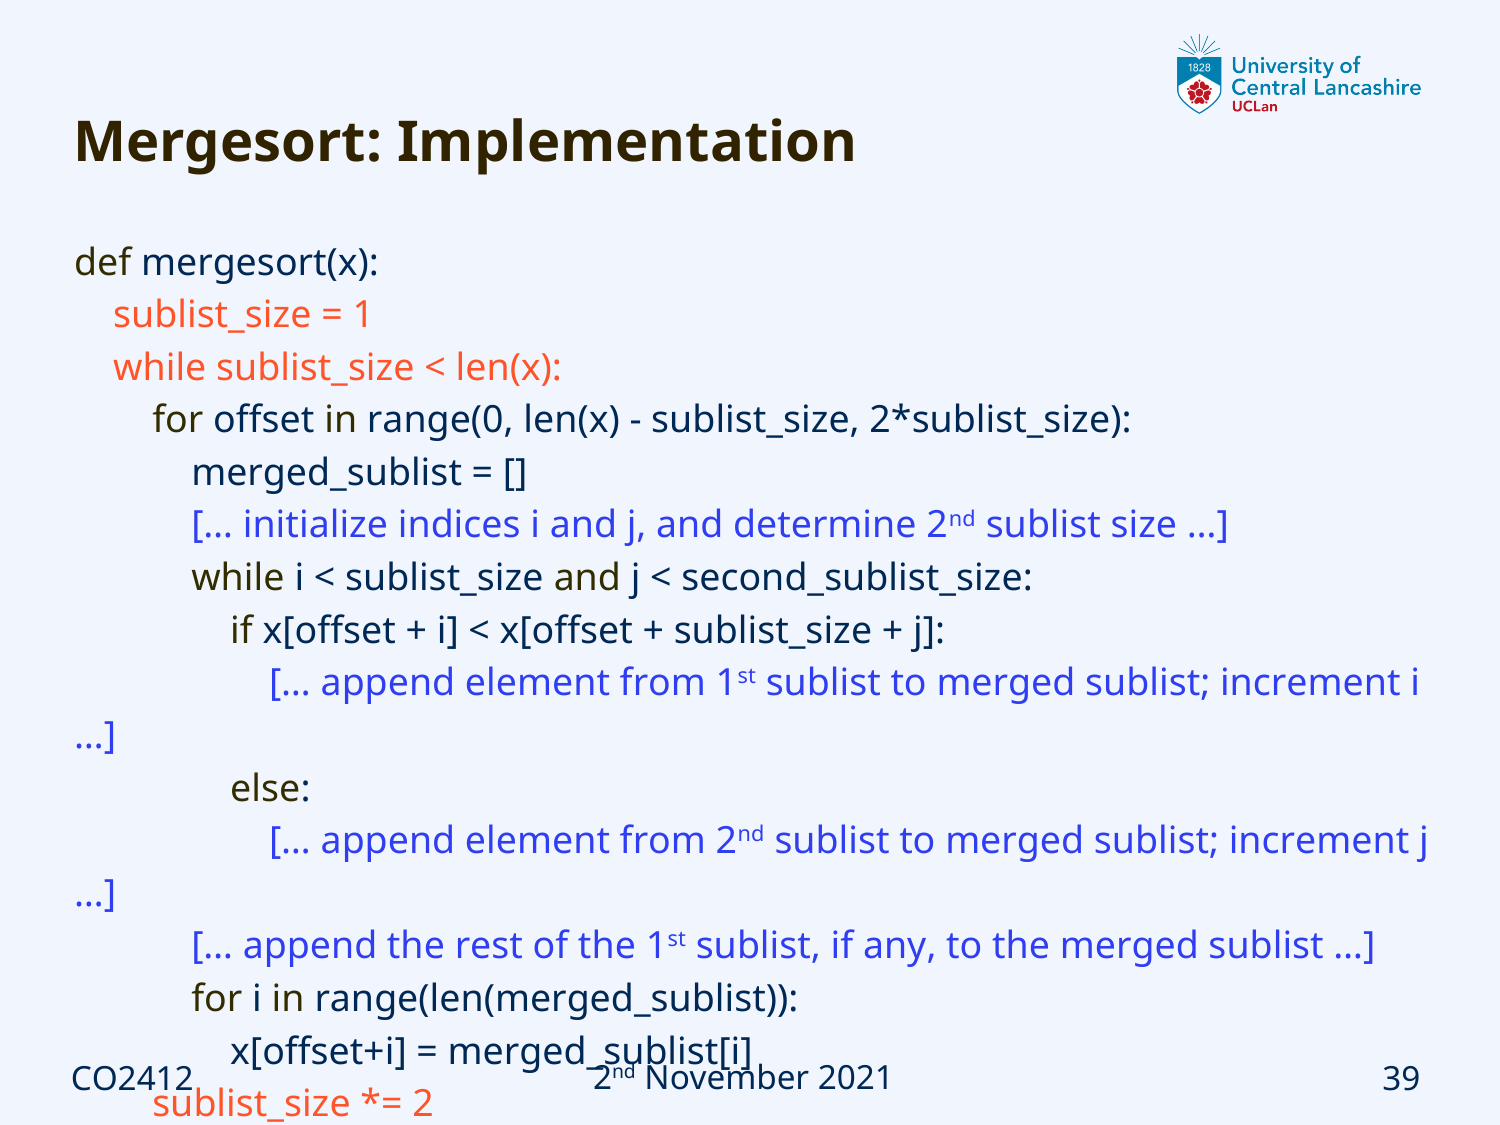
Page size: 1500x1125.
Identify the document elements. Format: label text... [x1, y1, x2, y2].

text_box def mergesort(x): sublist_size = 1 while sublist_size < len(x): for offset in range(0, len(x) - sublist_size, 2*sublist_size): merged_sublist = [] [… initialize indices i and j, and determine 2nd sublist size …] while i < sublist_size and j < second_sublist_size: if x[offset + i] < x[offset + sublist_size + j]: [… append element from 1st sublist to merged sublist; increment i …] else: [… append element from 2nd sublist to merged sublist; increment j …] [… append the rest of the 1st sublist, if any, to the merged sublist …] for i in range(len(merged_sublist)): x[offset+i] = merged_sublist[i] sublist_size *= 2 [59, 222, 1485, 1027]
picture [1177, 34, 1421, 93]
title Mergesort: Implementation [58, 93, 1475, 186]
